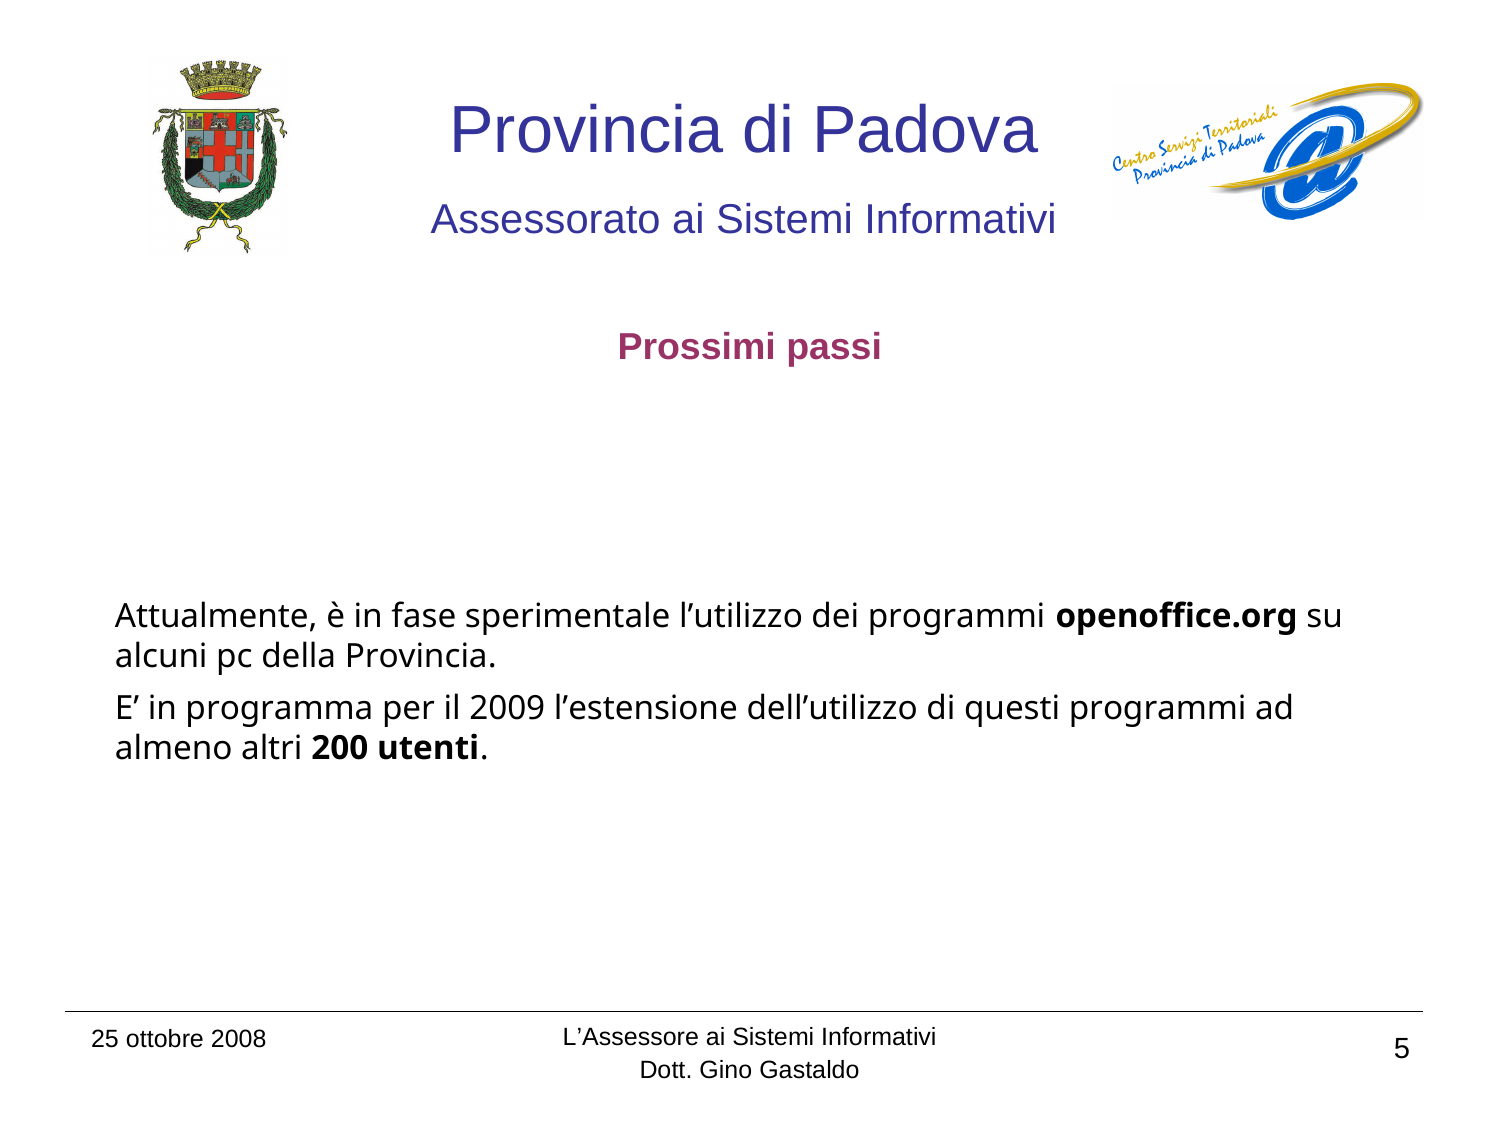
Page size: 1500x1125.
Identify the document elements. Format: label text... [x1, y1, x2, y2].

text_box Attualmente, è in fase sperimentale l’utilizzo dei programmi openoffice.org su alcuni pc della Provincia. E’ in programma per il 2009 l’estensione dell’utilizzo di questi programmi ad almeno altri 200 utenti. [100, 586, 1424, 774]
text_box Prossimi passi [125, 314, 1376, 375]
picture [149, 54, 290, 256]
picture [1113, 83, 1424, 220]
